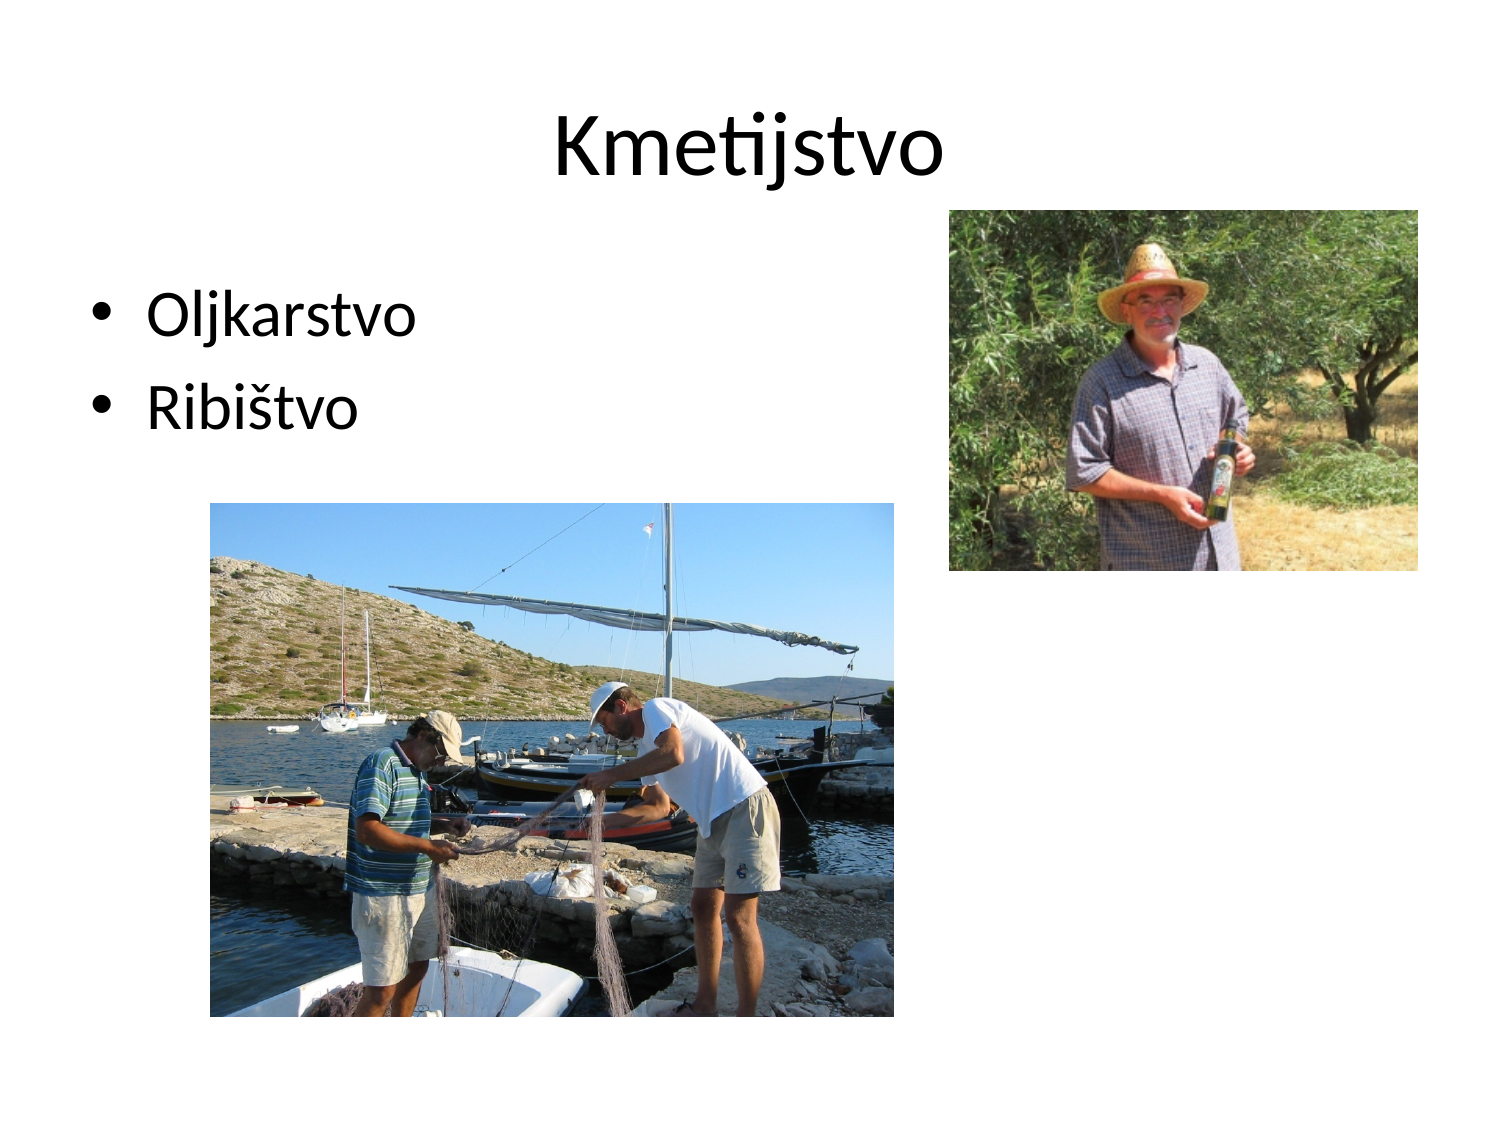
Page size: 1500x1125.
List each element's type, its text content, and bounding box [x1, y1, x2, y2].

list Oljkarstvo Ribištvo [75, 262, 1425, 1005]
picture [210, 503, 894, 1017]
title Kmetijstvo [75, 45, 1425, 233]
picture [949, 210, 1418, 571]
